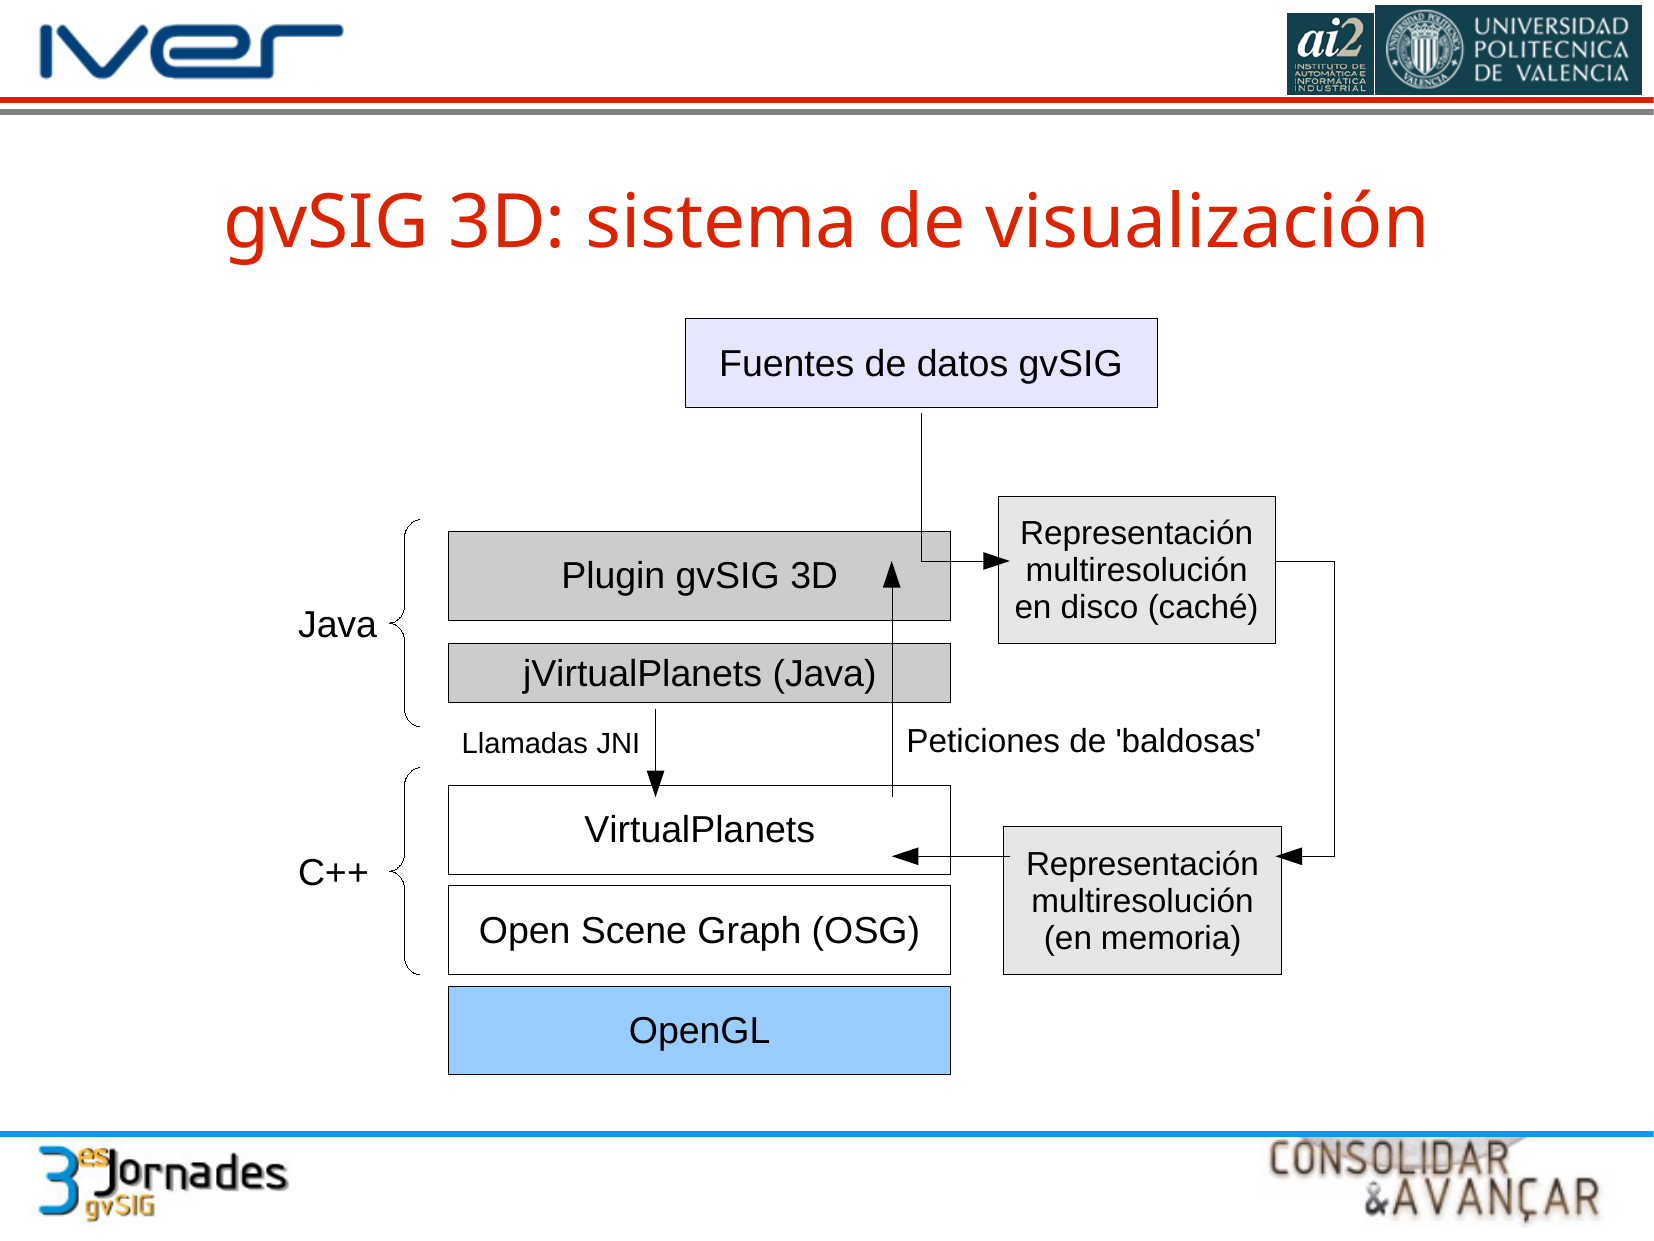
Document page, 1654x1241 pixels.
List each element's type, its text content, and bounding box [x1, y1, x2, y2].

picture [29, 1139, 296, 1226]
picture [1246, 1137, 1618, 1228]
text_box C++ [283, 844, 385, 902]
text_box VirtualPlanets [448, 785, 951, 875]
text_box Open Scene Graph (OSG) [448, 885, 951, 975]
text_box jVirtualPlanets (Java) [893, 643, 951, 703]
picture [27, 15, 355, 89]
text_box Plugin gvSIG 3D [448, 531, 951, 621]
text_box OpenGL [448, 986, 951, 1075]
text_box Representación multiresolución (en memoria) [1003, 826, 1282, 975]
picture [1375, 5, 1642, 95]
text_box Representación multiresolución en disco (caché) [998, 496, 1276, 644]
text_box Peticiones de 'baldosas' [891, 715, 1277, 768]
text_box Java [283, 596, 393, 654]
text_box Plugin gvSIG 3D [922, 531, 951, 561]
picture [1287, 13, 1374, 95]
text_box Llamadas JNI [446, 720, 656, 768]
title gvSIG 3D: sistema de visualización [82, 159, 1571, 278]
text_box jVirtualPlanets (Java) [448, 643, 892, 703]
text_box Fuentes de datos gvSIG [685, 318, 1158, 408]
